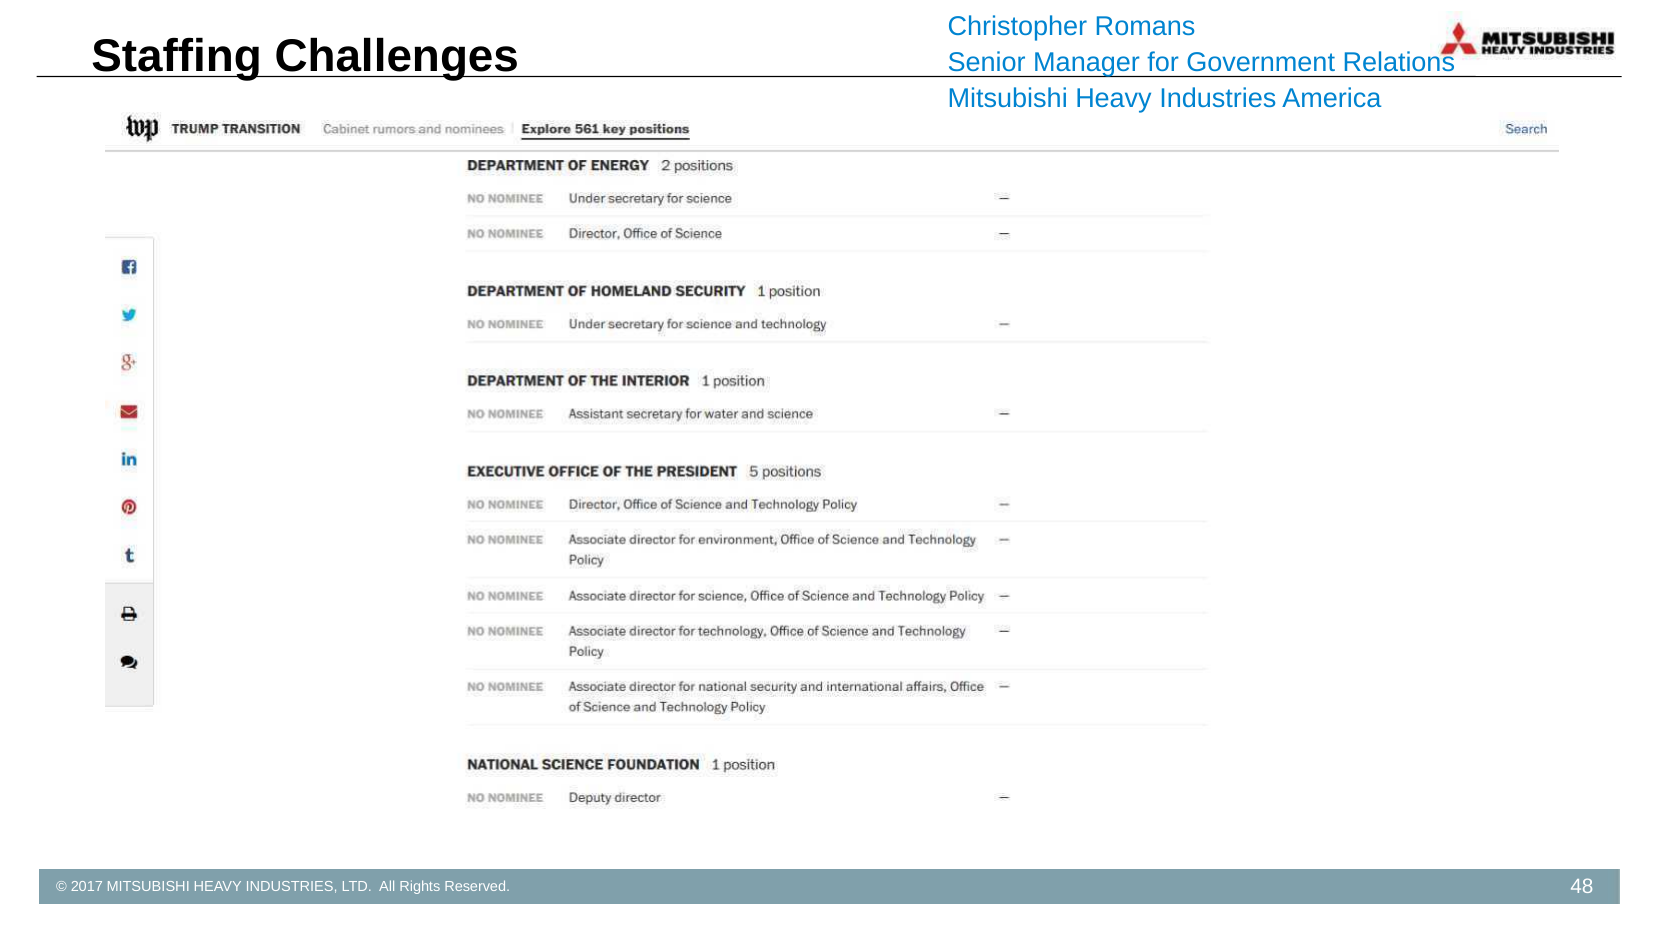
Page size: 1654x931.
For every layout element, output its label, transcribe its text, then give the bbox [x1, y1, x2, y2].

text_box Christopher Romans Senior Manager for Government Relations Mitsubishi Heavy Industries America [933, 0, 1641, 171]
picture [39, 869, 1620, 904]
picture [105, 112, 1559, 813]
title Staffing Challenges [76, 18, 933, 66]
